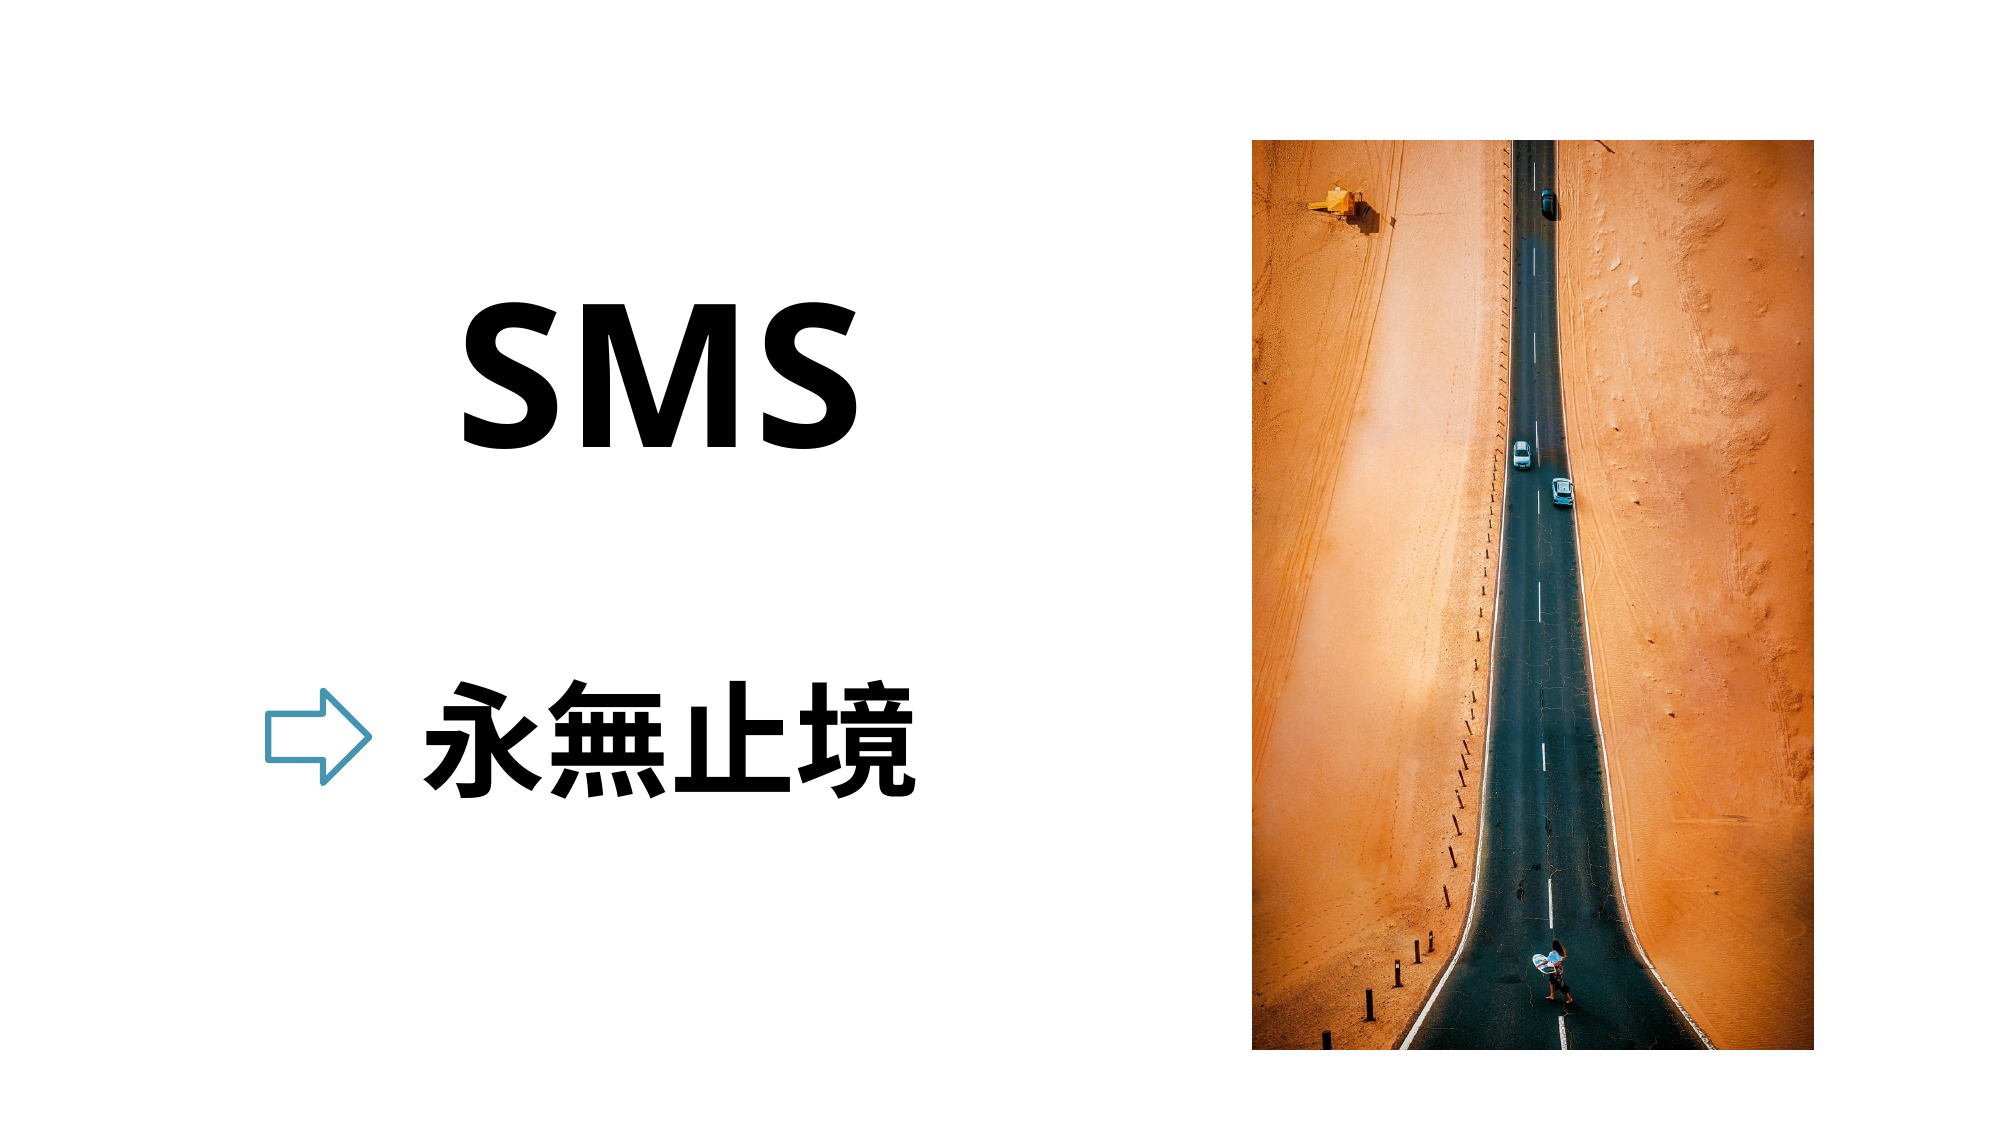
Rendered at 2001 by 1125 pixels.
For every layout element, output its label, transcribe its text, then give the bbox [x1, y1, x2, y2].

text_box 永無止境 [405, 655, 952, 823]
text_box SMS [440, 239, 963, 498]
picture [1252, 140, 1814, 1050]
